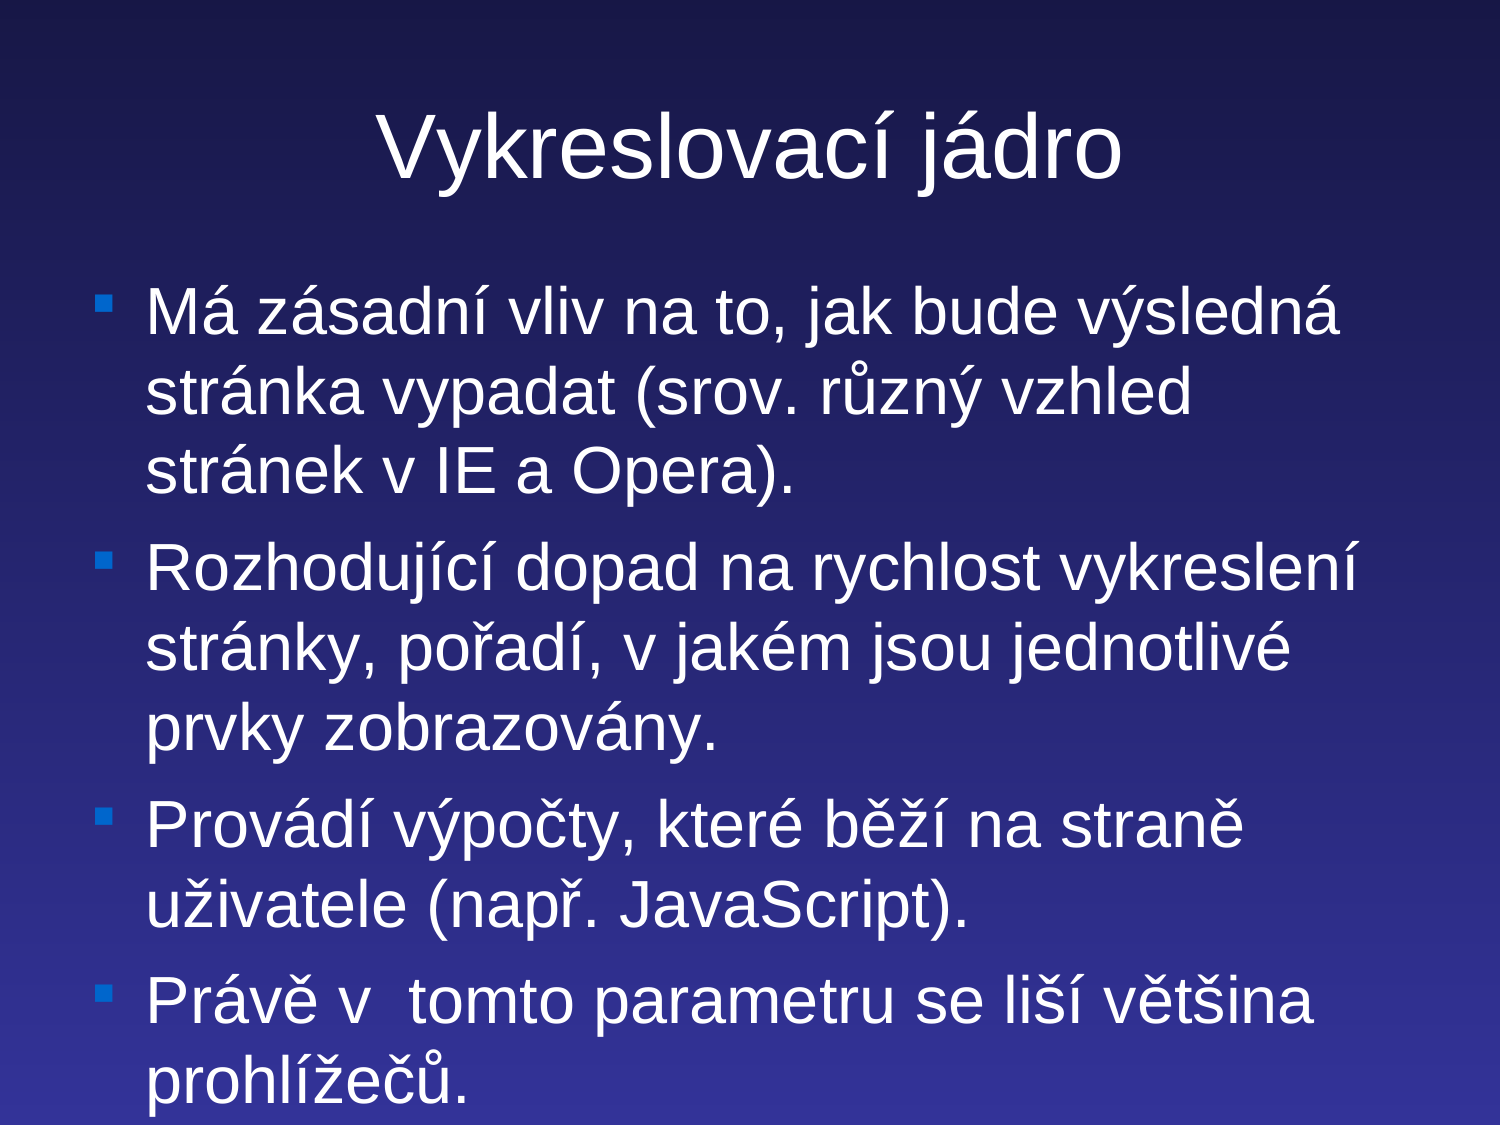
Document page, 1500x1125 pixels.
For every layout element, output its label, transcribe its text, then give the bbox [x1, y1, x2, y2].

title Vykreslovací jádro [75, 45, 1426, 233]
list Má zásadní vliv na to, jak bude výsledná stránka vypadat (srov. různý vzhled stránek v IE a Opera). Rozhodující dopad na rychlost vykreslení stránky, pořadí, v jakém jsou jednotlivé prvky zobrazovány. Provádí výpočty, které běží na straně uživatele (např. JavaScript). Právě v tomto parametru se liší většina prohlížečů. [75, 263, 1425, 1118]
